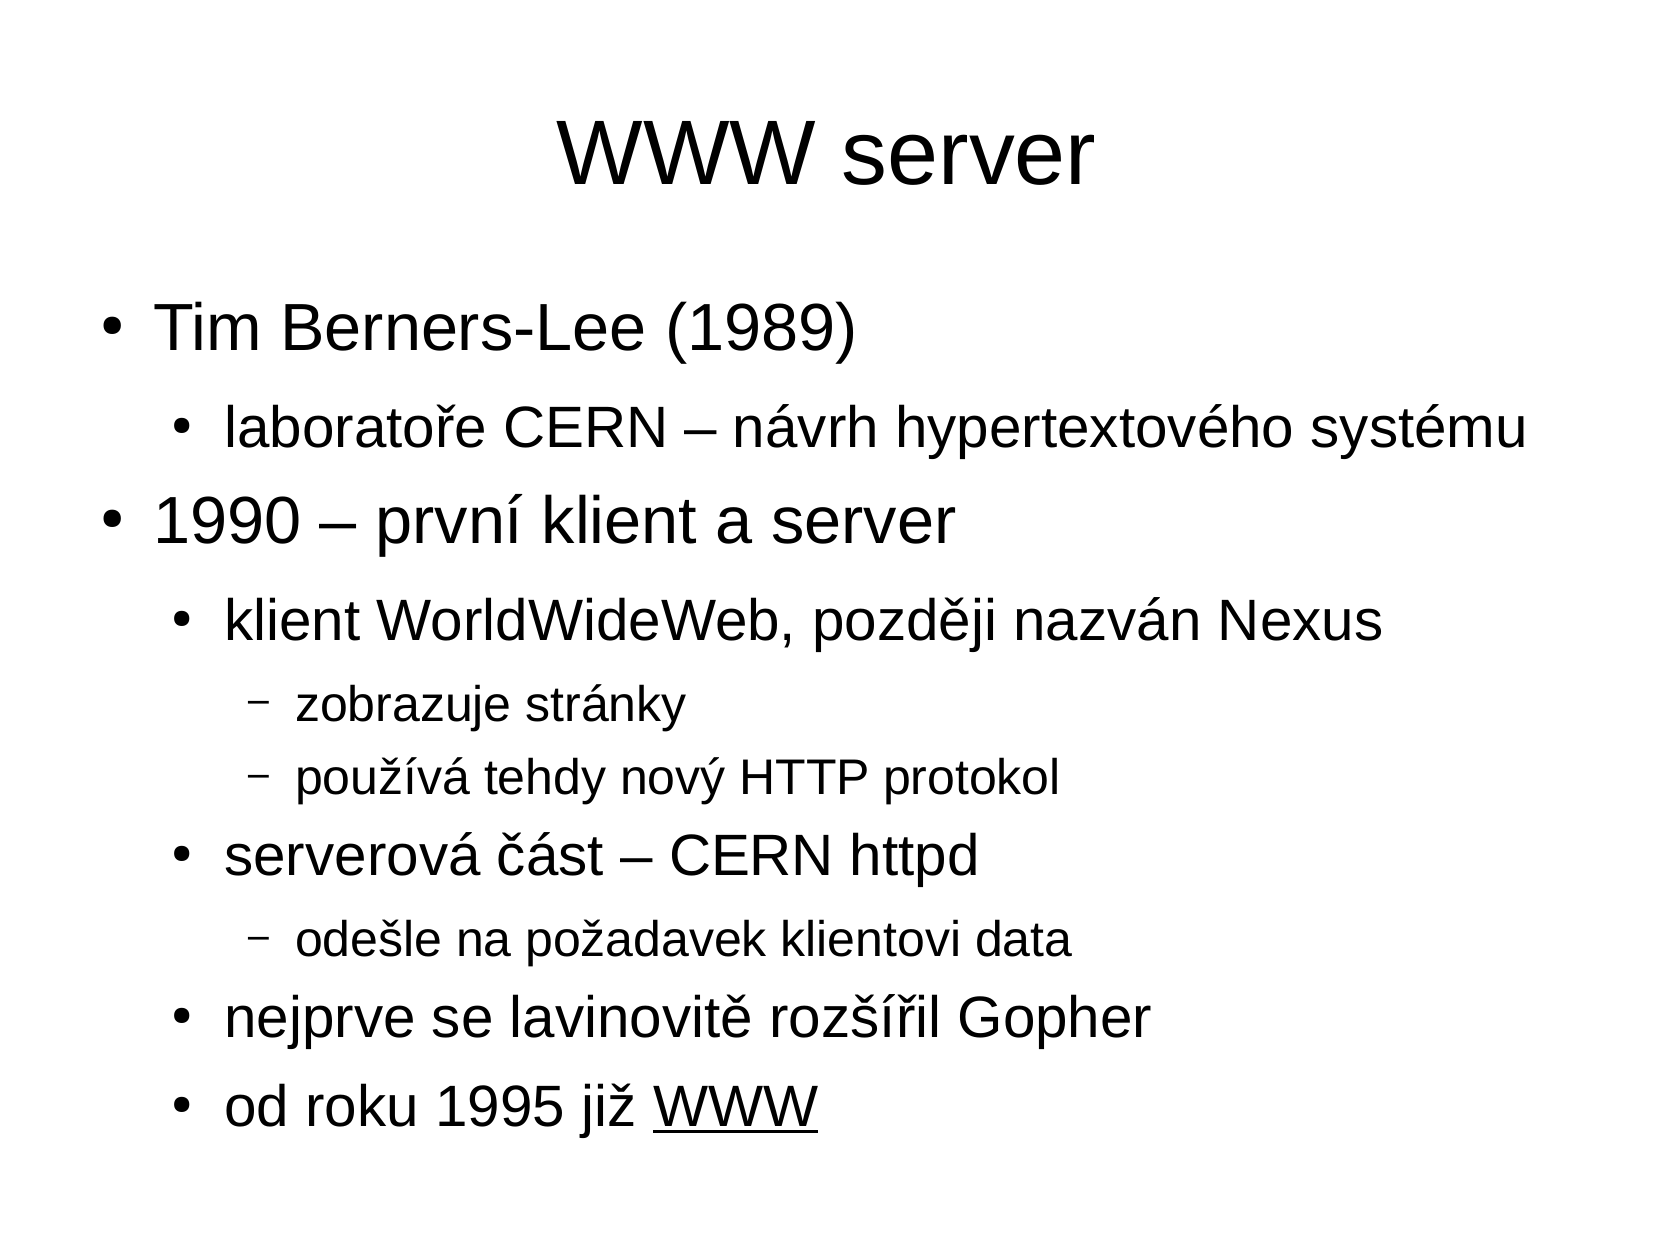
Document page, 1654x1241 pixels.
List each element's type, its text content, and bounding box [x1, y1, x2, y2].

list Tim Berners-Lee (1989) laboratoře CERN – návrh hypertextového systému 1990 – první klient a server klient WorldWideWeb, později nazván Nexus zobrazuje stránky používá tehdy nový HTTP protokol serverová část – CERN httpd odešle na požadavek klientovi data nejprve se lavinovitě rozšířil Gopher od roku 1995 již WWW [82, 290, 1571, 1139]
title WWW server [82, 56, 1571, 250]
